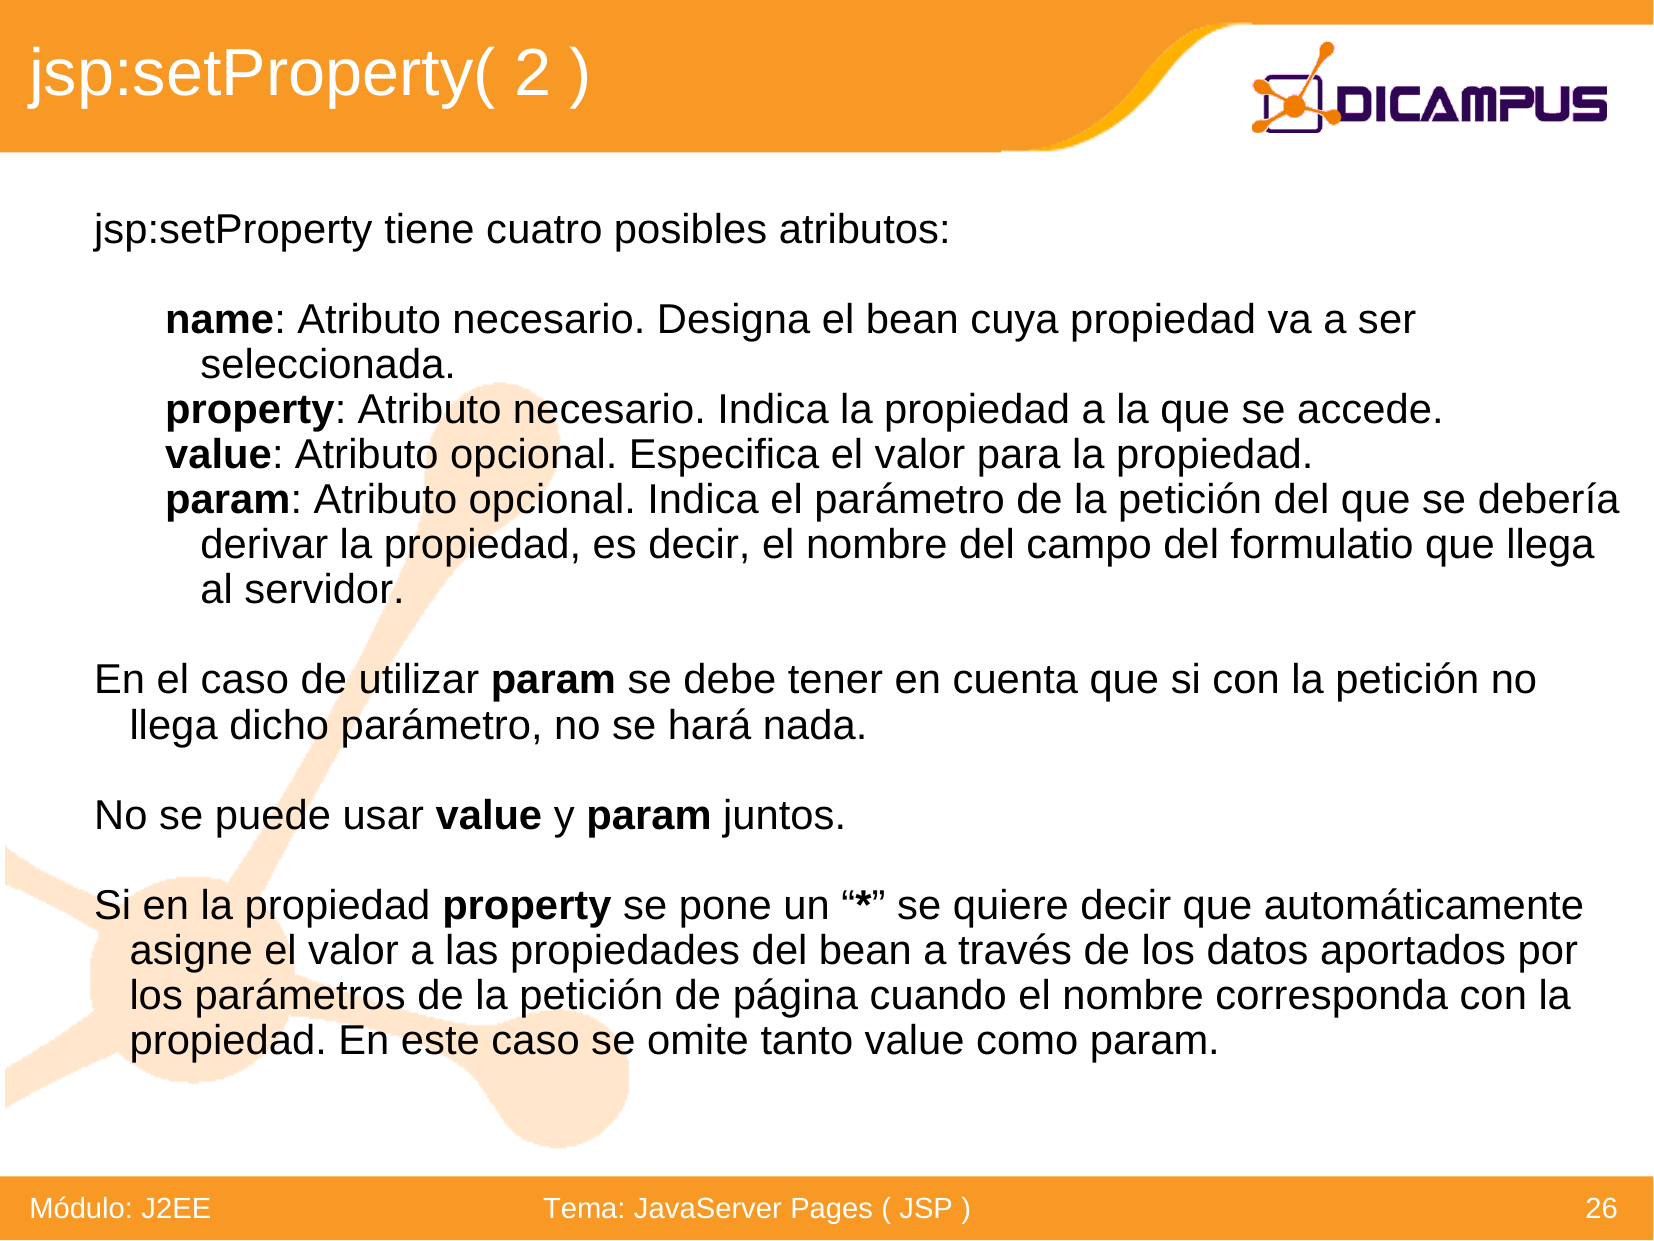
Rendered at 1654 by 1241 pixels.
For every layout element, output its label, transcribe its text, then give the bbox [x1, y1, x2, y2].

text_box [0, 0, 1654, 153]
picture [5, 362, 663, 1176]
text_box Tema: JavaServer Pages ( JSP ) [543, 1192, 1447, 1225]
text_box <number> [1469, 1185, 1633, 1233]
text_box [0, 1176, 1654, 1241]
text_box jsp:setProperty tiene cuatro posibles atributos: name: Atributo necesario. Designa el bean cuya propiedad va a ser seleccionada. property: Atributo necesario. Indica la propiedad a la que se accede. value: Atributo opcional. Especifica el valor para la propiedad. param: Atributo opcional. Indica el parámetro de la petición del que se debería derivar la propiedad, es decir, el nombre del campo del formulatio que llega al servidor. En el caso de utilizar param se debe tener en cuenta que si con la petición no llega dicho parámetro, no se hará nada. No se puede usar value y param juntos. Si en la propiedad property se pone un “*” se quiere decir que automáticamente asigne el valor a las propiedades del bean a través de los datos aportados por los parámetros de la petición de página cuando el nombre corresponda con la propiedad. En este caso se omite tanto value como param. [59, 135, 1625, 1064]
picture [1001, 4, 1607, 135]
text_box jsp:setProperty( 2 ) [29, 37, 1001, 111]
text_box Módulo: J2EE [29, 1192, 473, 1225]
